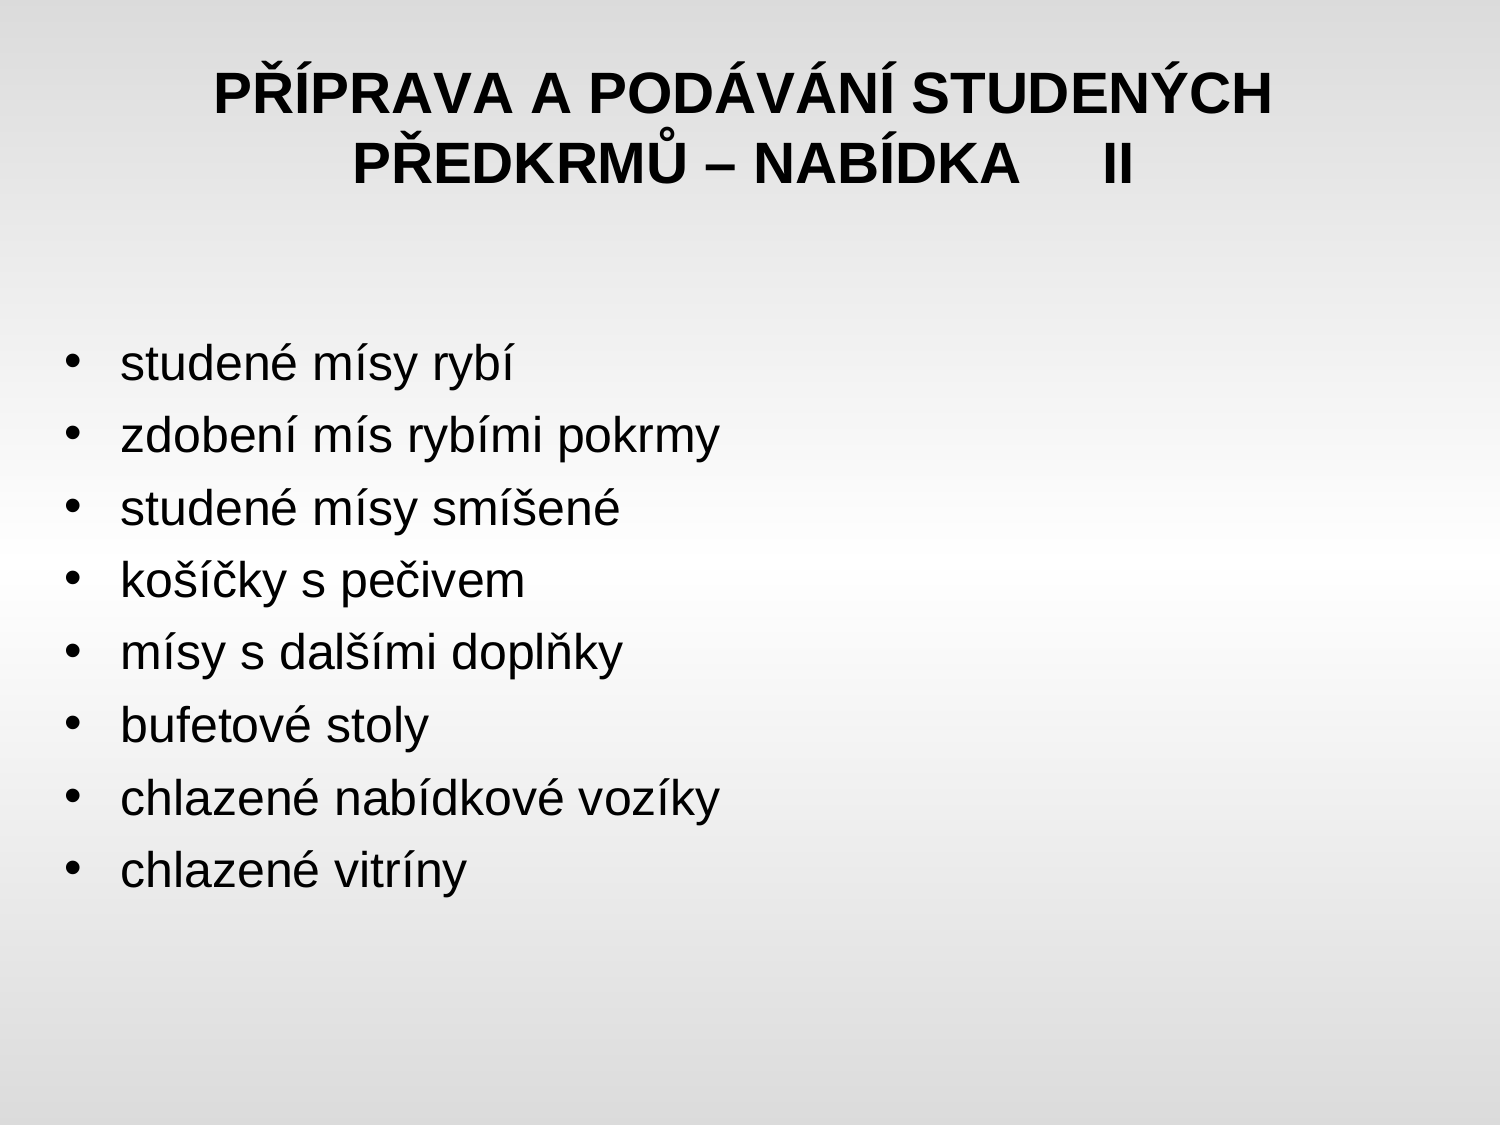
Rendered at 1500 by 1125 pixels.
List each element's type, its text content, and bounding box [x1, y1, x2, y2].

list studené mísy rybí zdobení mís rybími pokrmy studené mísy smíšené košíčky s pečivem mísy s dalšími doplňky bufetové stoly chlazené nabídkové vozíky chlazené vitríny [50, 249, 1450, 1101]
title PŘÍPRAVA A PODÁVÁNÍ STUDENÝCH PŘEDKRMŮ – NABÍDKA II [62, 47, 1426, 203]
